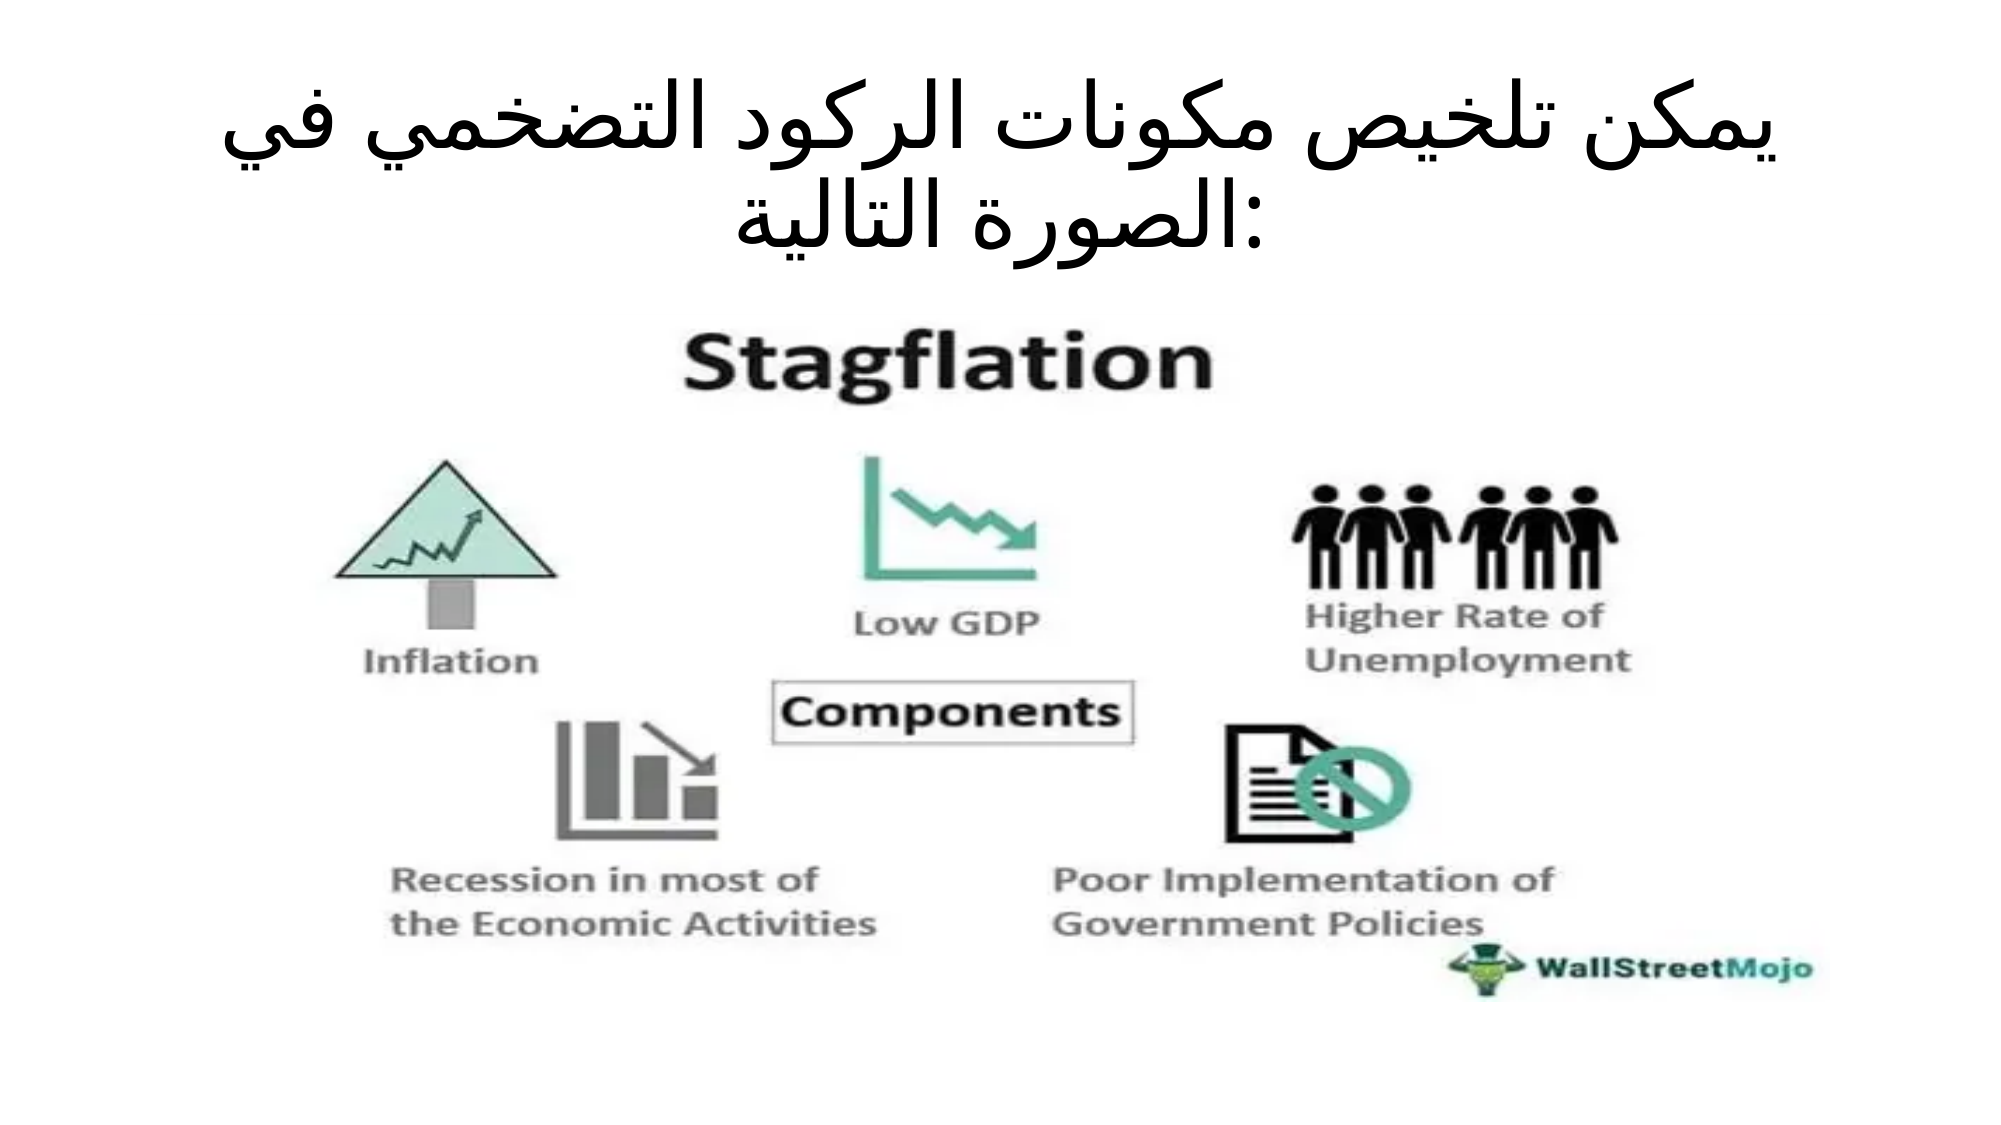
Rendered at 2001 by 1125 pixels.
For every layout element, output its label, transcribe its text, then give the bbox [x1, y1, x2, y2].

title يمكن تلخيص مكونات الركود التضخمي في الصورة التالية: [137, 59, 1863, 278]
picture [137, 313, 1830, 1002]
